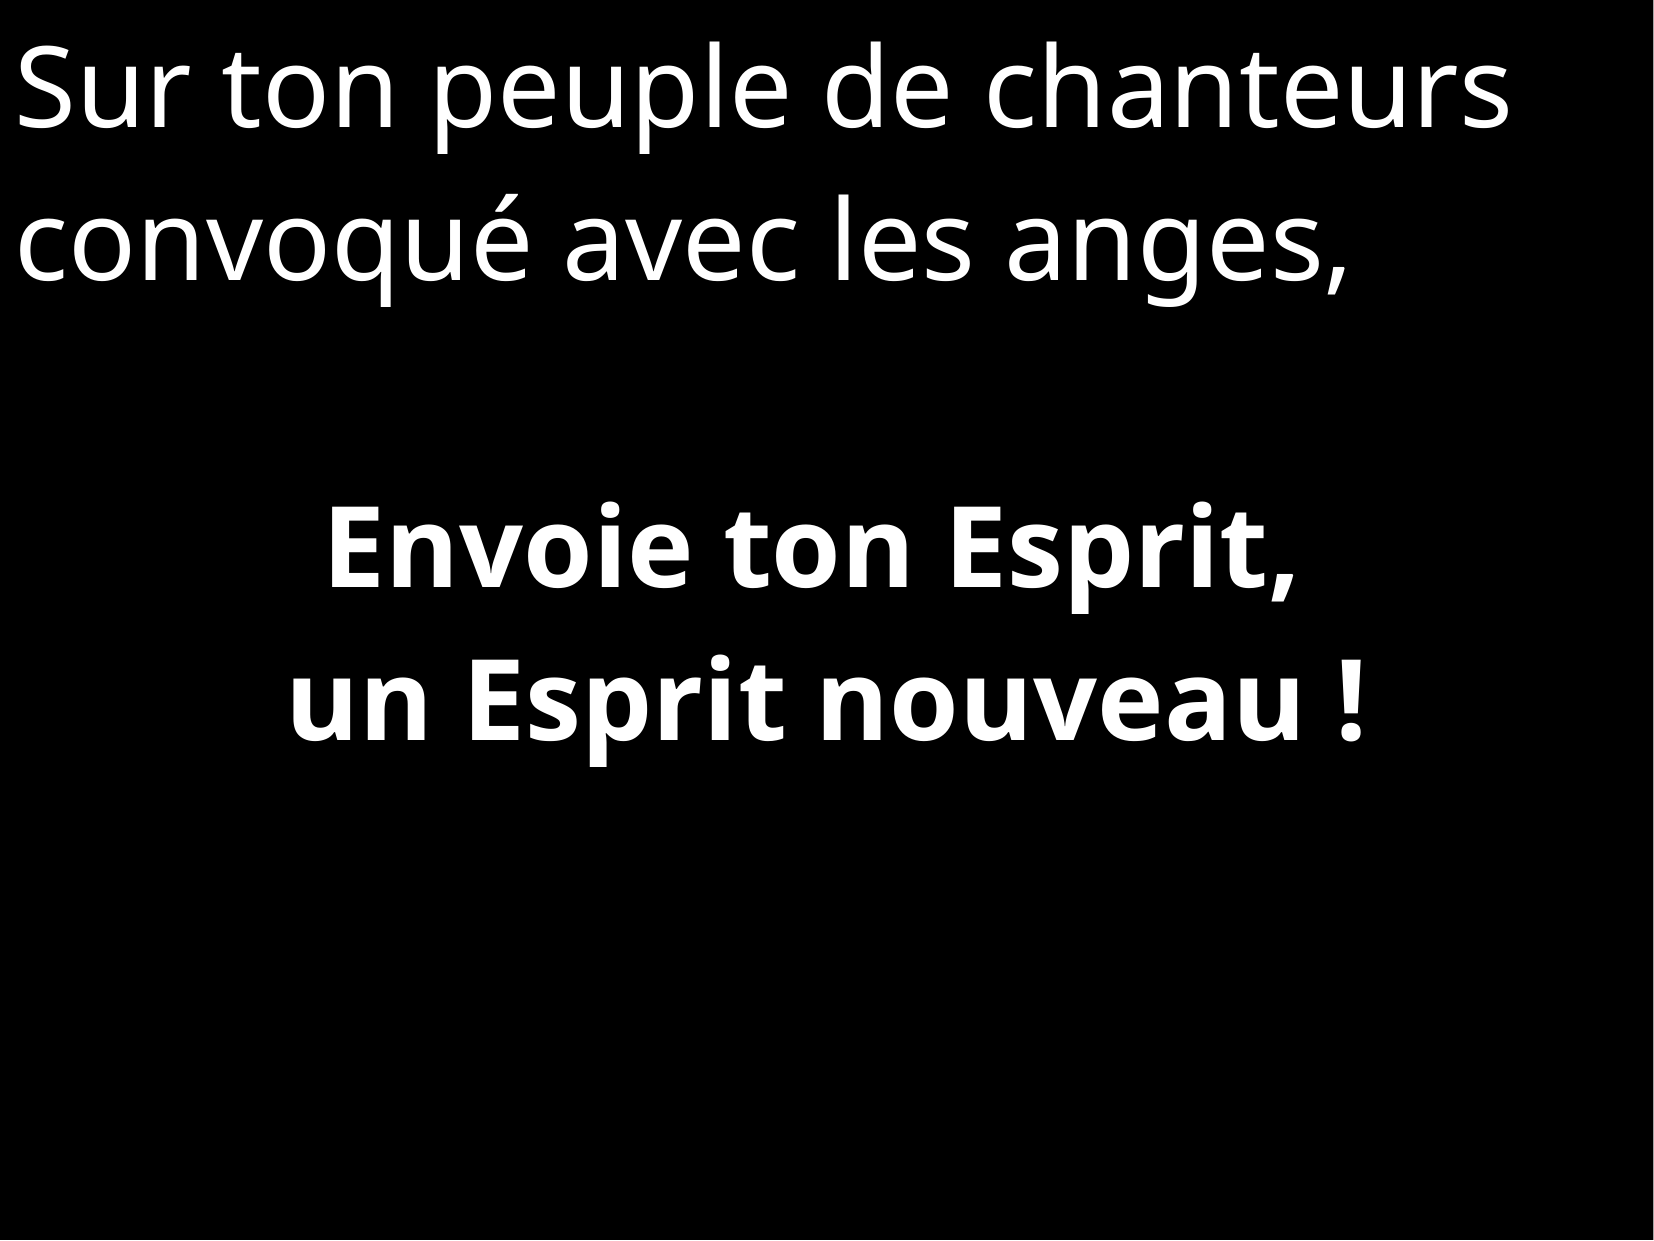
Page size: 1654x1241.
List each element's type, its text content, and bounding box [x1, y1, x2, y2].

text_box Sur ton peuple de chanteurs convoqué avec les anges, Envoie ton Esprit, un Esprit nouveau ! [0, 0, 1654, 1241]
